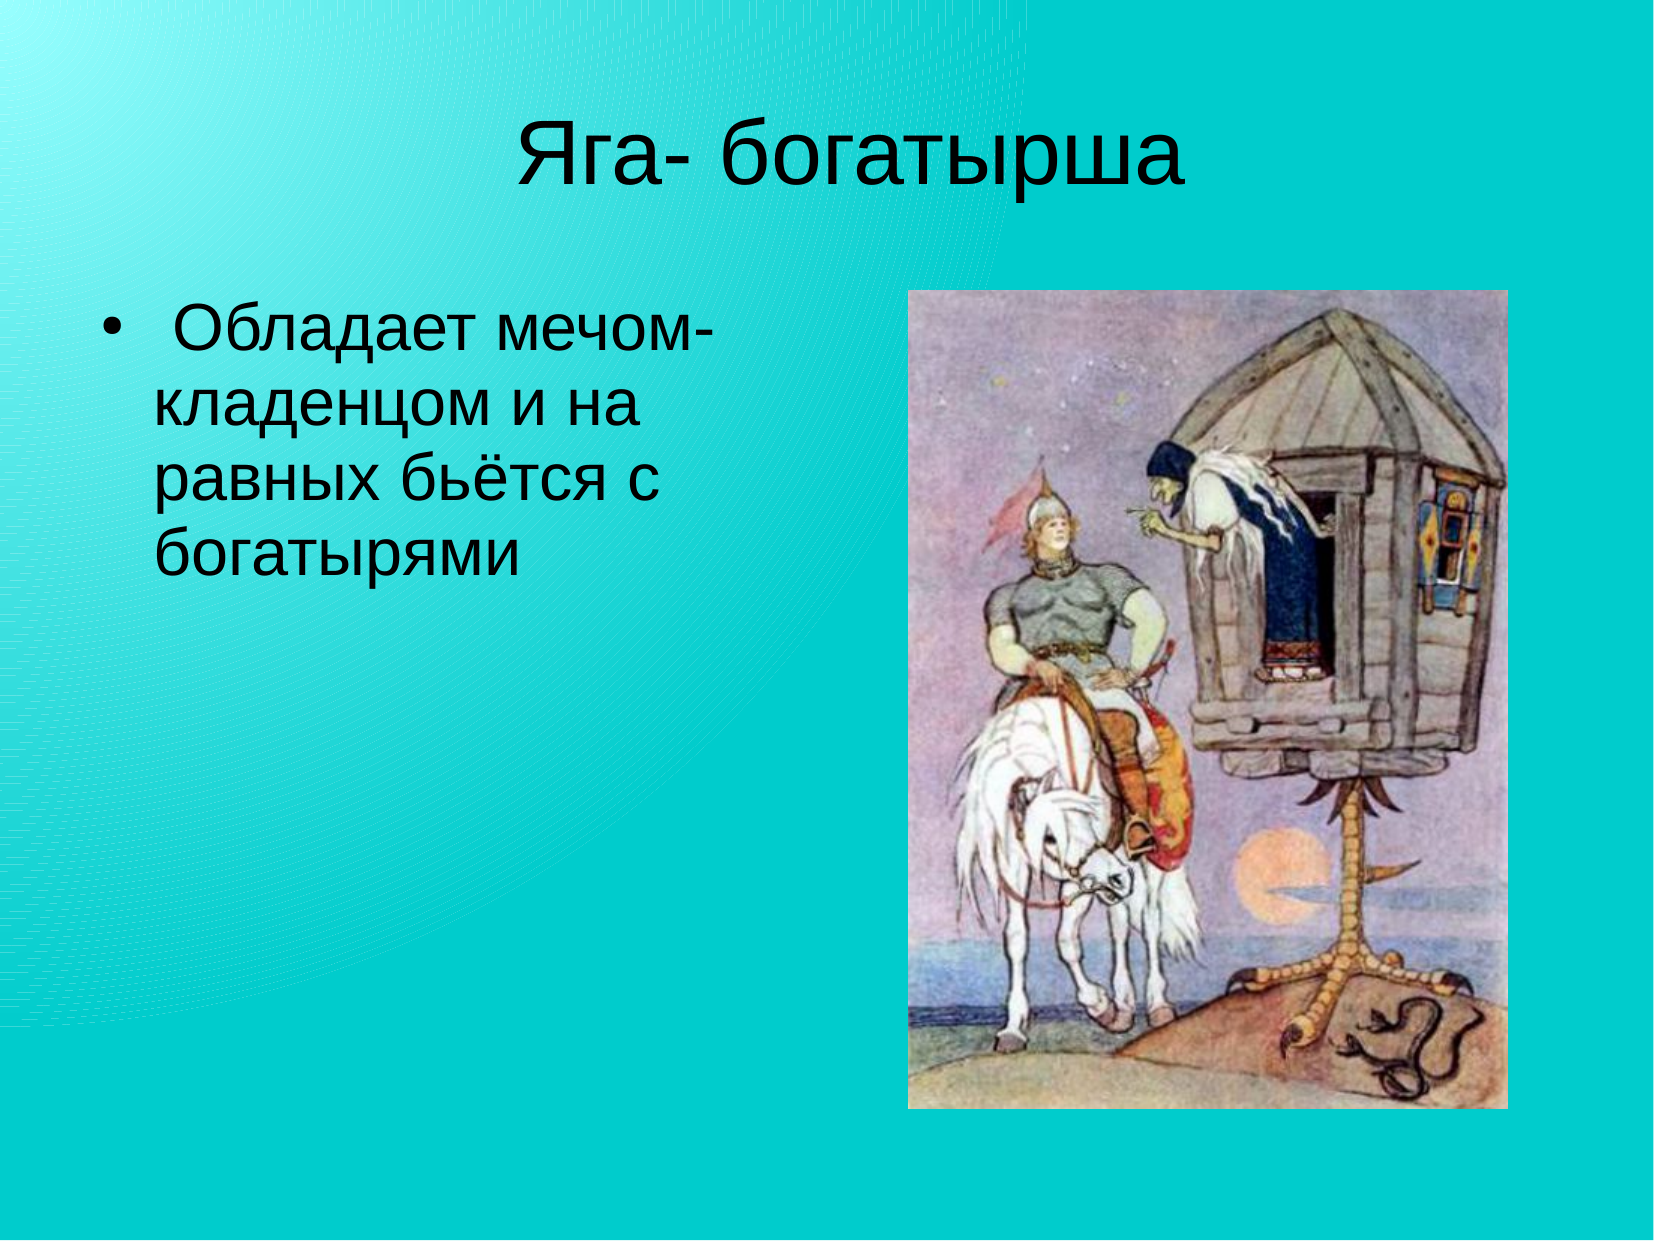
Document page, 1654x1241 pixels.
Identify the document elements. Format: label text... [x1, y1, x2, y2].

picture [908, 290, 1508, 1109]
title Яга- богатырша [106, 49, 1595, 257]
list Обладает мечом- кладенцом и на равных бьётся с богатырями [82, 290, 809, 1109]
